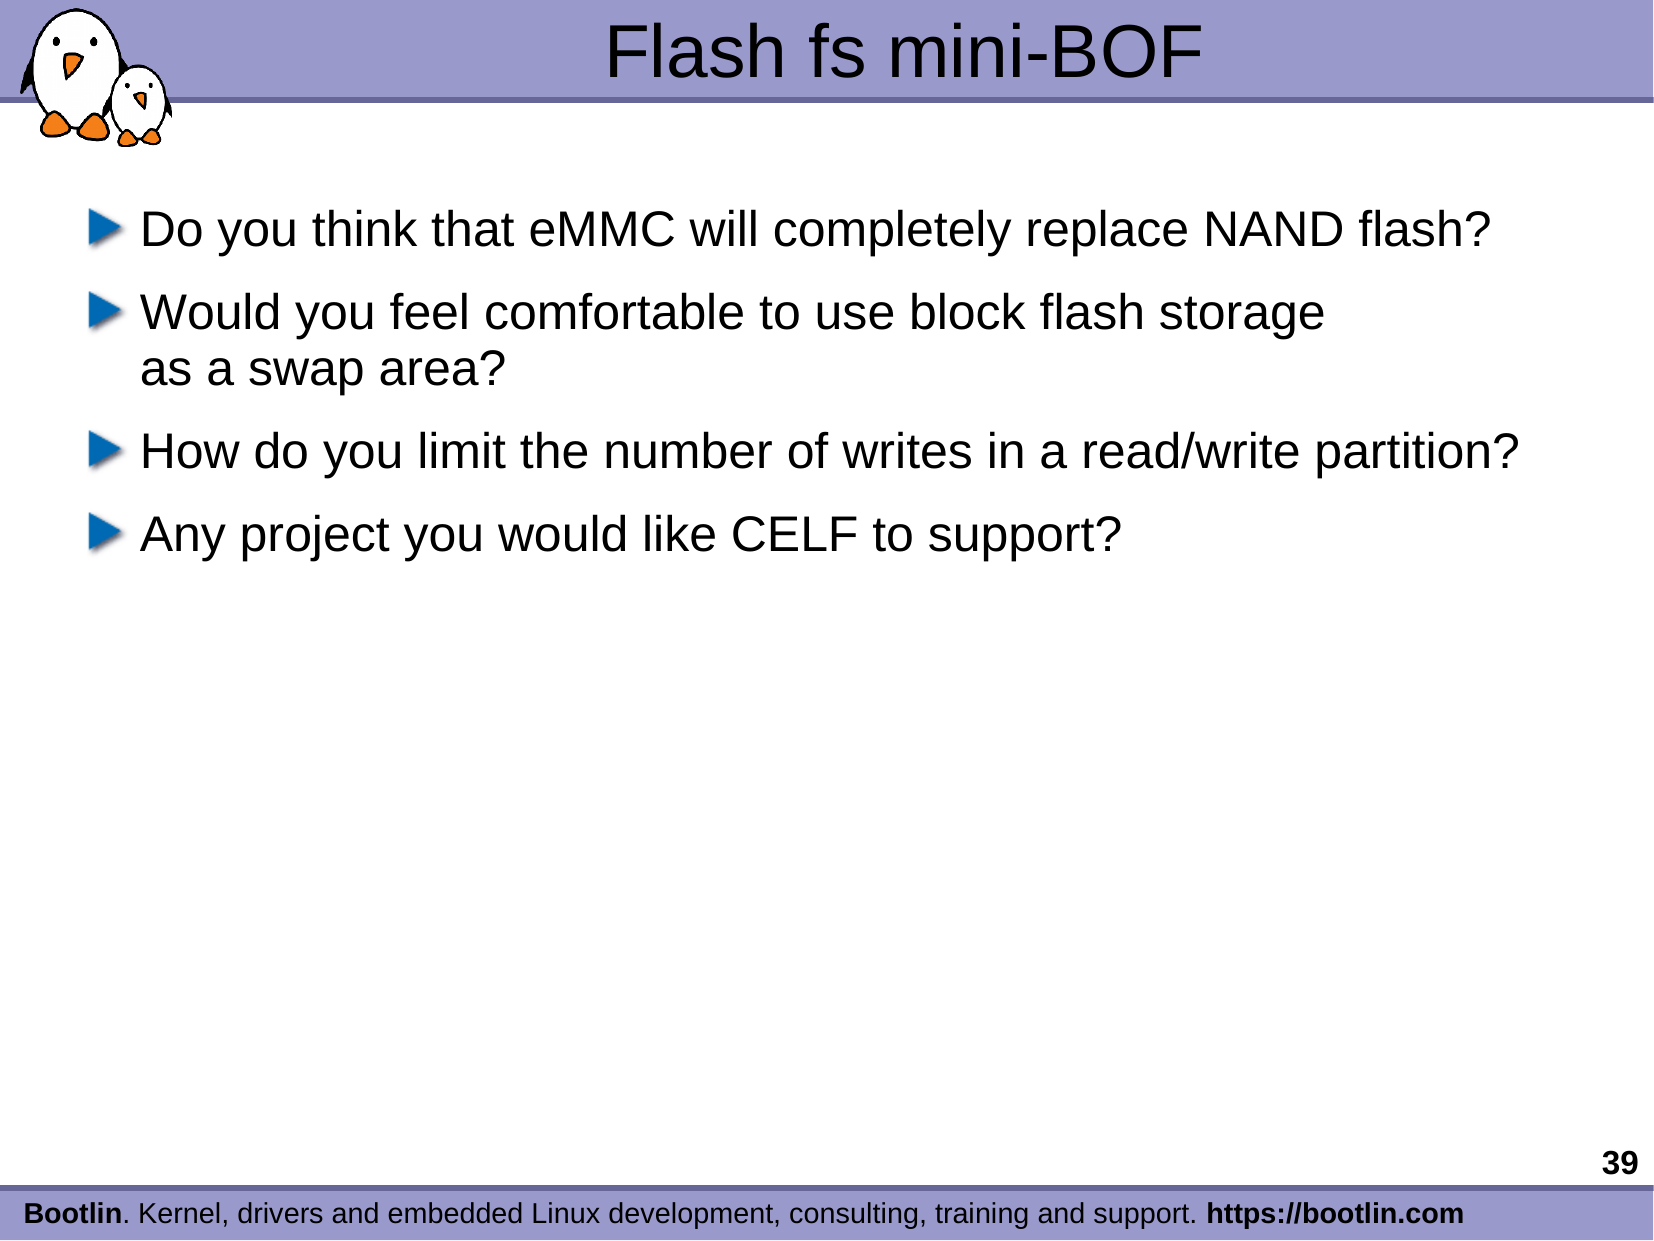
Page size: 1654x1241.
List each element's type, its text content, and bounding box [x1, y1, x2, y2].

title Flash fs mini-BOF [178, 5, 1631, 97]
list Do you think that eMMC will completely replace NAND flash? Would you feel comfortable to use block flash storage as a swap area? How do you limit the number of writes in a read/write partition? Any project you would like CELF to support? [68, 201, 1592, 1118]
picture [20, 8, 172, 147]
